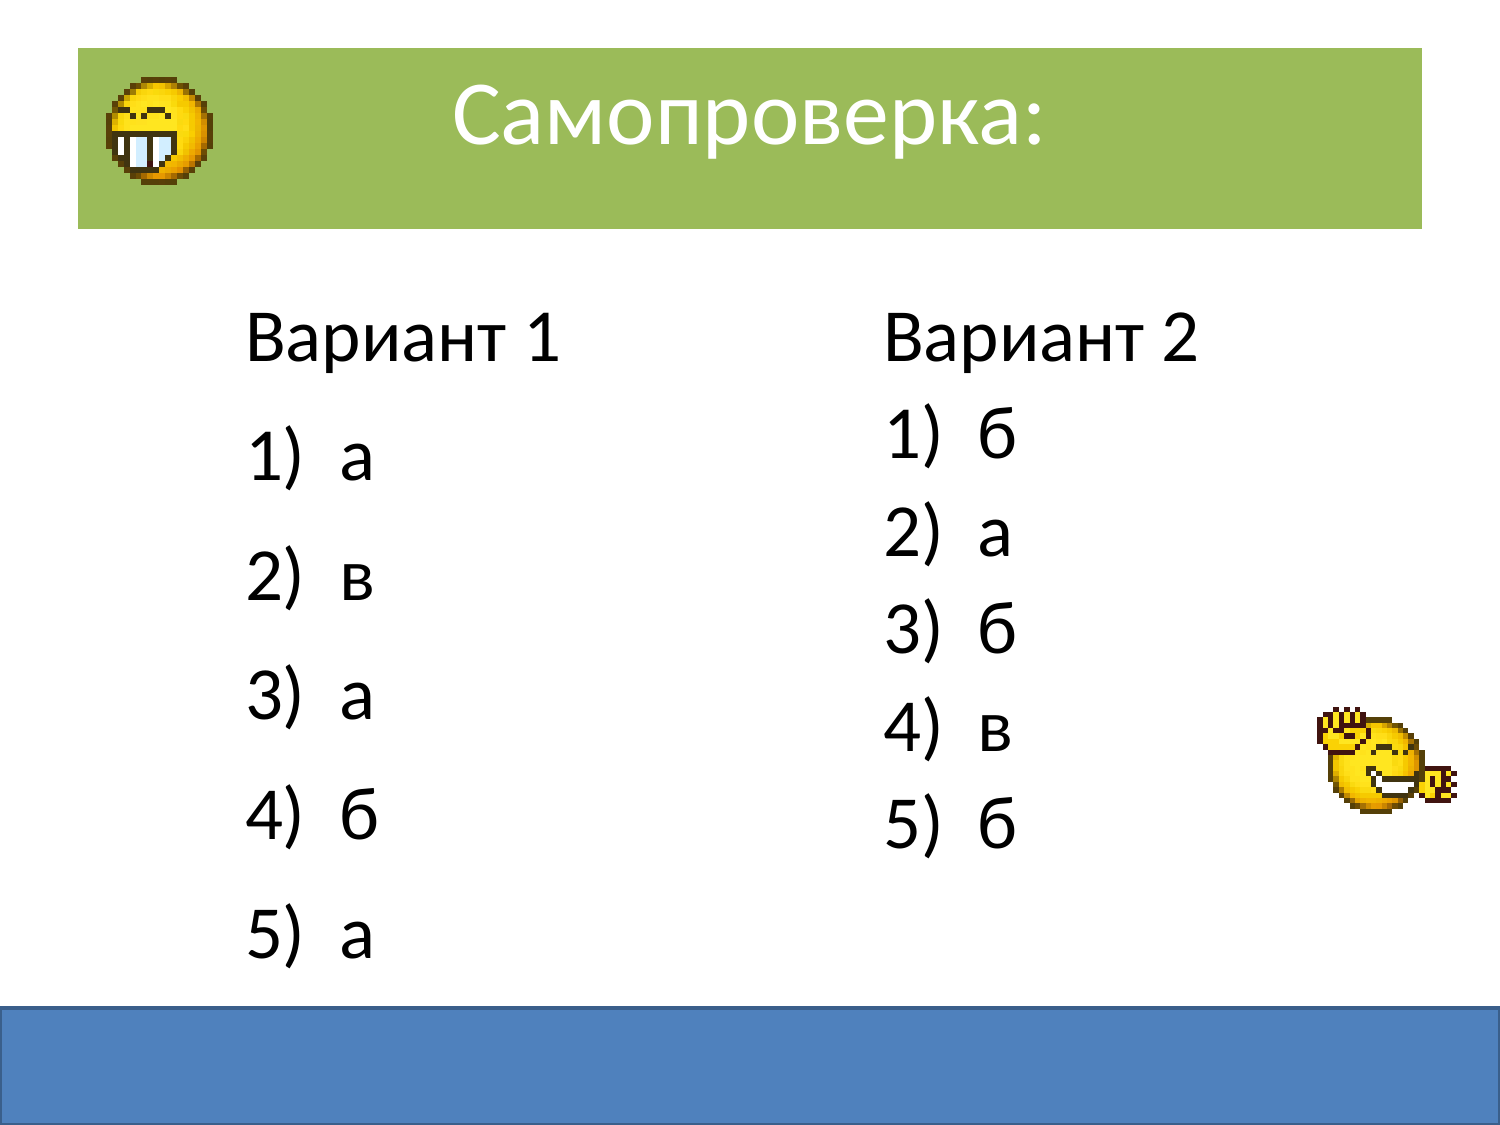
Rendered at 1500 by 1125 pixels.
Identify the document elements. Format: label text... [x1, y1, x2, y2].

title Самопроверка: [75, 45, 1425, 233]
text_box Вариант 2 1) б 2) а 3) б 4) в 5) б [868, 278, 1351, 953]
picture [1275, 691, 1500, 836]
text_box [0, 1007, 1500, 1125]
picture [53, 66, 219, 203]
list Вариант 1 1) а 2) в 3) а 4) б 5) а [230, 278, 713, 917]
